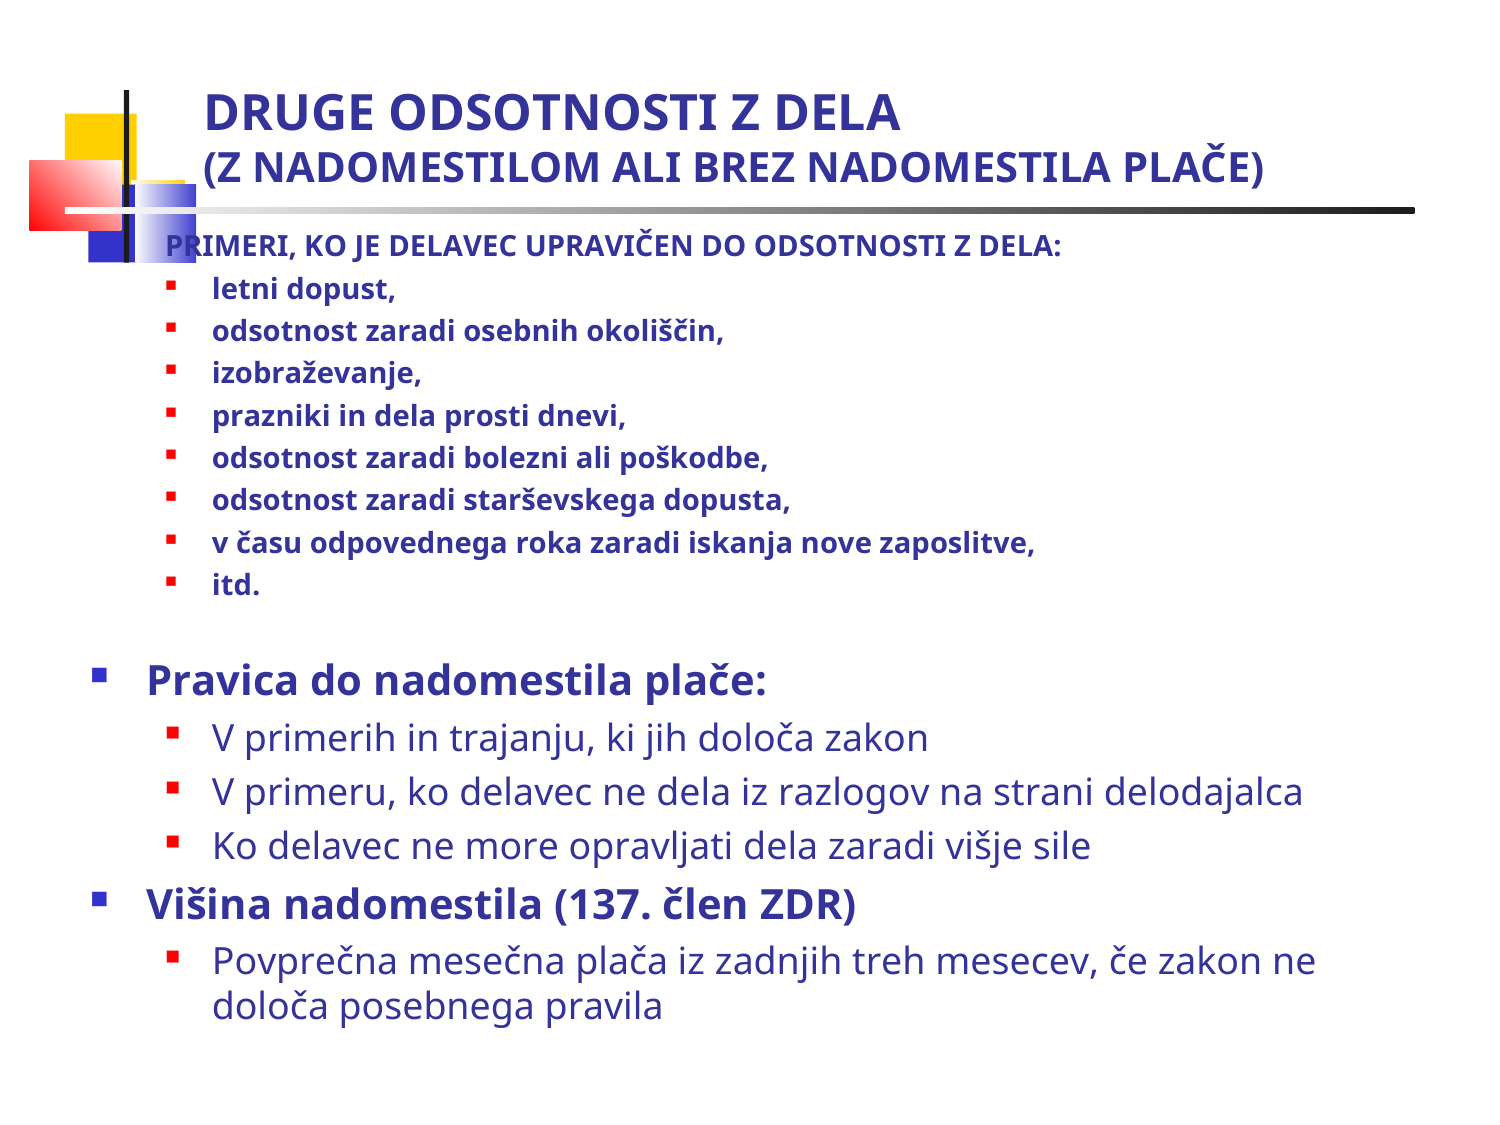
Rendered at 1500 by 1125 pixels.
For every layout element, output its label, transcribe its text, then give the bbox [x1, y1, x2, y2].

list PRIMERI, KO JE DELAVEC UPRAVIČEN DO ODSOTNOSTI Z DELA: letni dopust, odsotnost zaradi osebnih okoliščin, izobraževanje, prazniki in dela prosti dnevi, odsotnost zaradi bolezni ali poškodbe, odsotnost zaradi starševskega dopusta, v času odpovednega roka zaradi iskanja nove zaposlitve, itd. Pravica do nadomestila plače: V primerih in trajanju, ki jih določa zakon V primeru, ko delavec ne dela iz razlogov na strani delodajalca Ko delavec ne more opravljati dela zaradi višje sile Višina nadomestila (137. člen ZDR) Povprečna mesečna plača iz zadnjih treh mesecev, če zakon ne določa posebnega pravila [75, 220, 1426, 1071]
title DRUGE ODSOTNOSTI Z DELA (Z NADOMESTILOM ALI BREZ NADOMESTILA PLAČE) [188, 35, 1468, 199]
